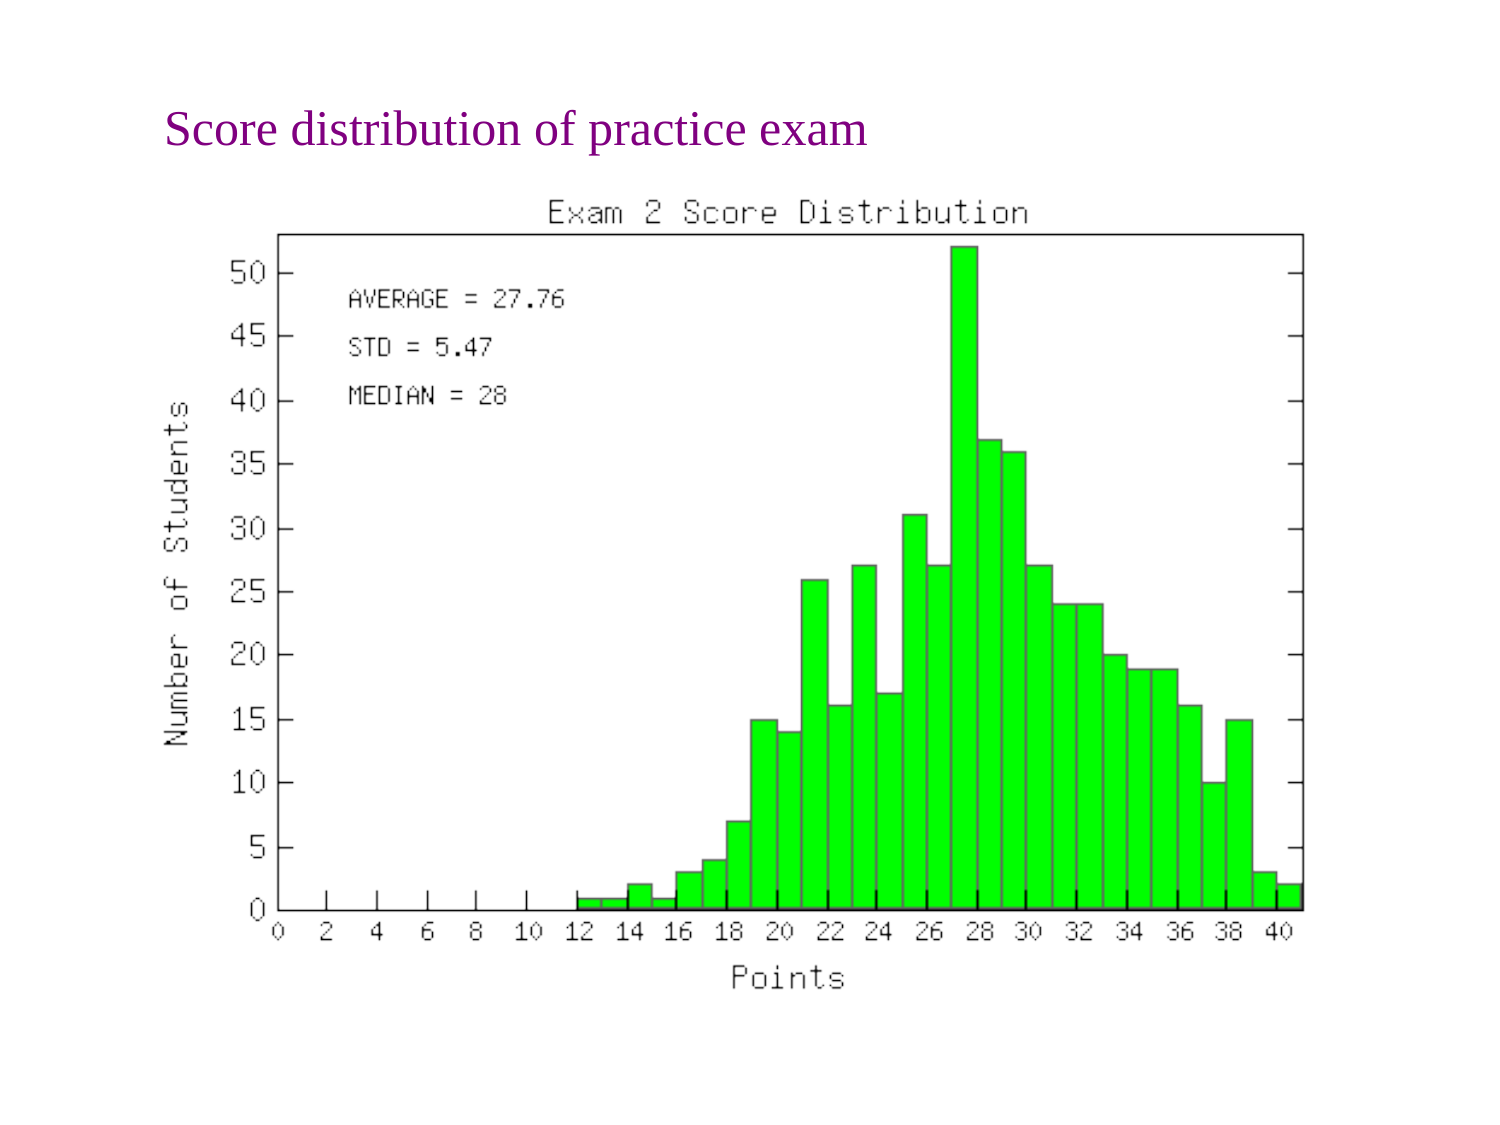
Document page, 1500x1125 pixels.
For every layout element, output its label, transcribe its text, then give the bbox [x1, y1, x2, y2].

text_box Score distribution of practice exam [149, 87, 884, 163]
picture [157, 193, 1363, 1038]
